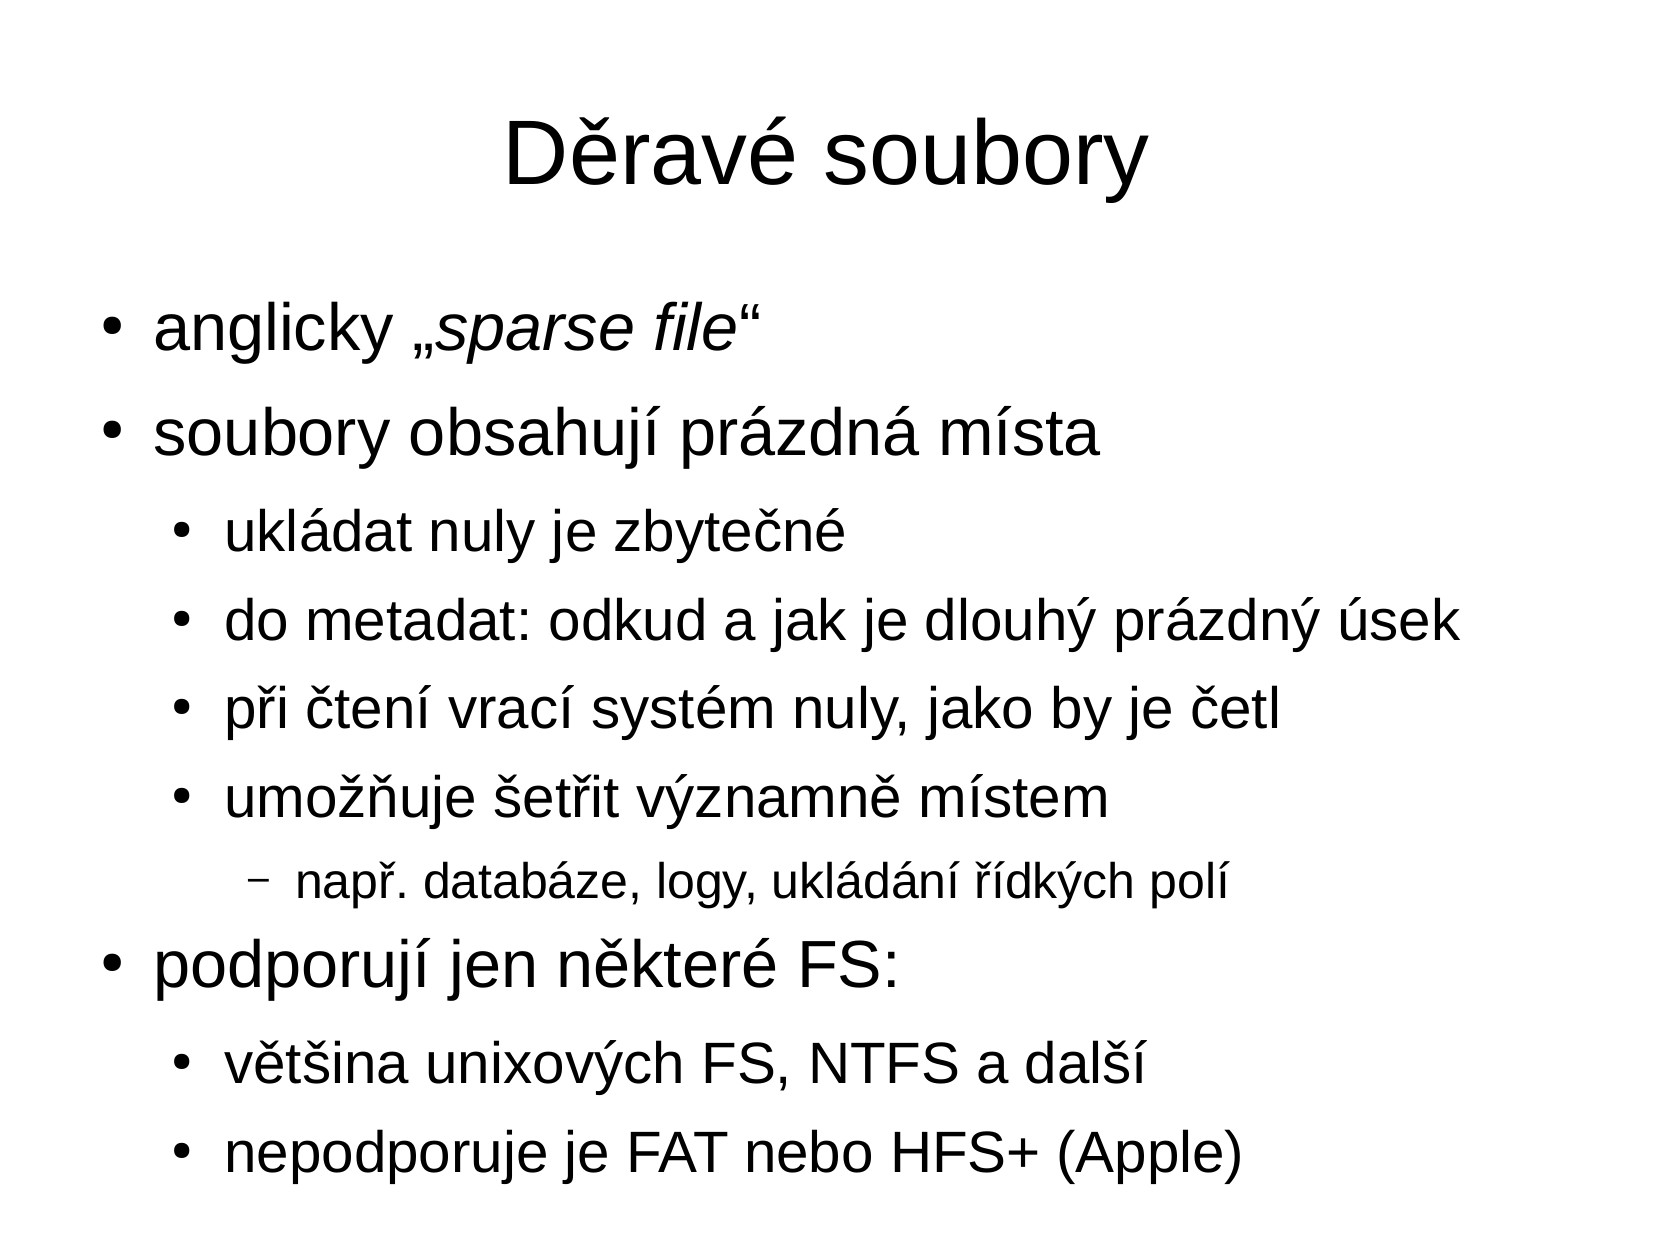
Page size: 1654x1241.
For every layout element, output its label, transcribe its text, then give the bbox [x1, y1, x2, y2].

list anglicky „sparse file“ soubory obsahují prázdná místa ukládat nuly je zbytečné do metadat: odkud a jak je dlouhý prázdný úsek při čtení vrací systém nuly, jako by je četl umožňuje šetřit významně místem např. databáze, logy, ukládání řídkých polí podporují jen některé FS: většina unixových FS, NTFS a další nepodporuje je FAT nebo HFS+ (Apple) [82, 290, 1571, 1185]
title Děravé soubory [82, 56, 1571, 250]
